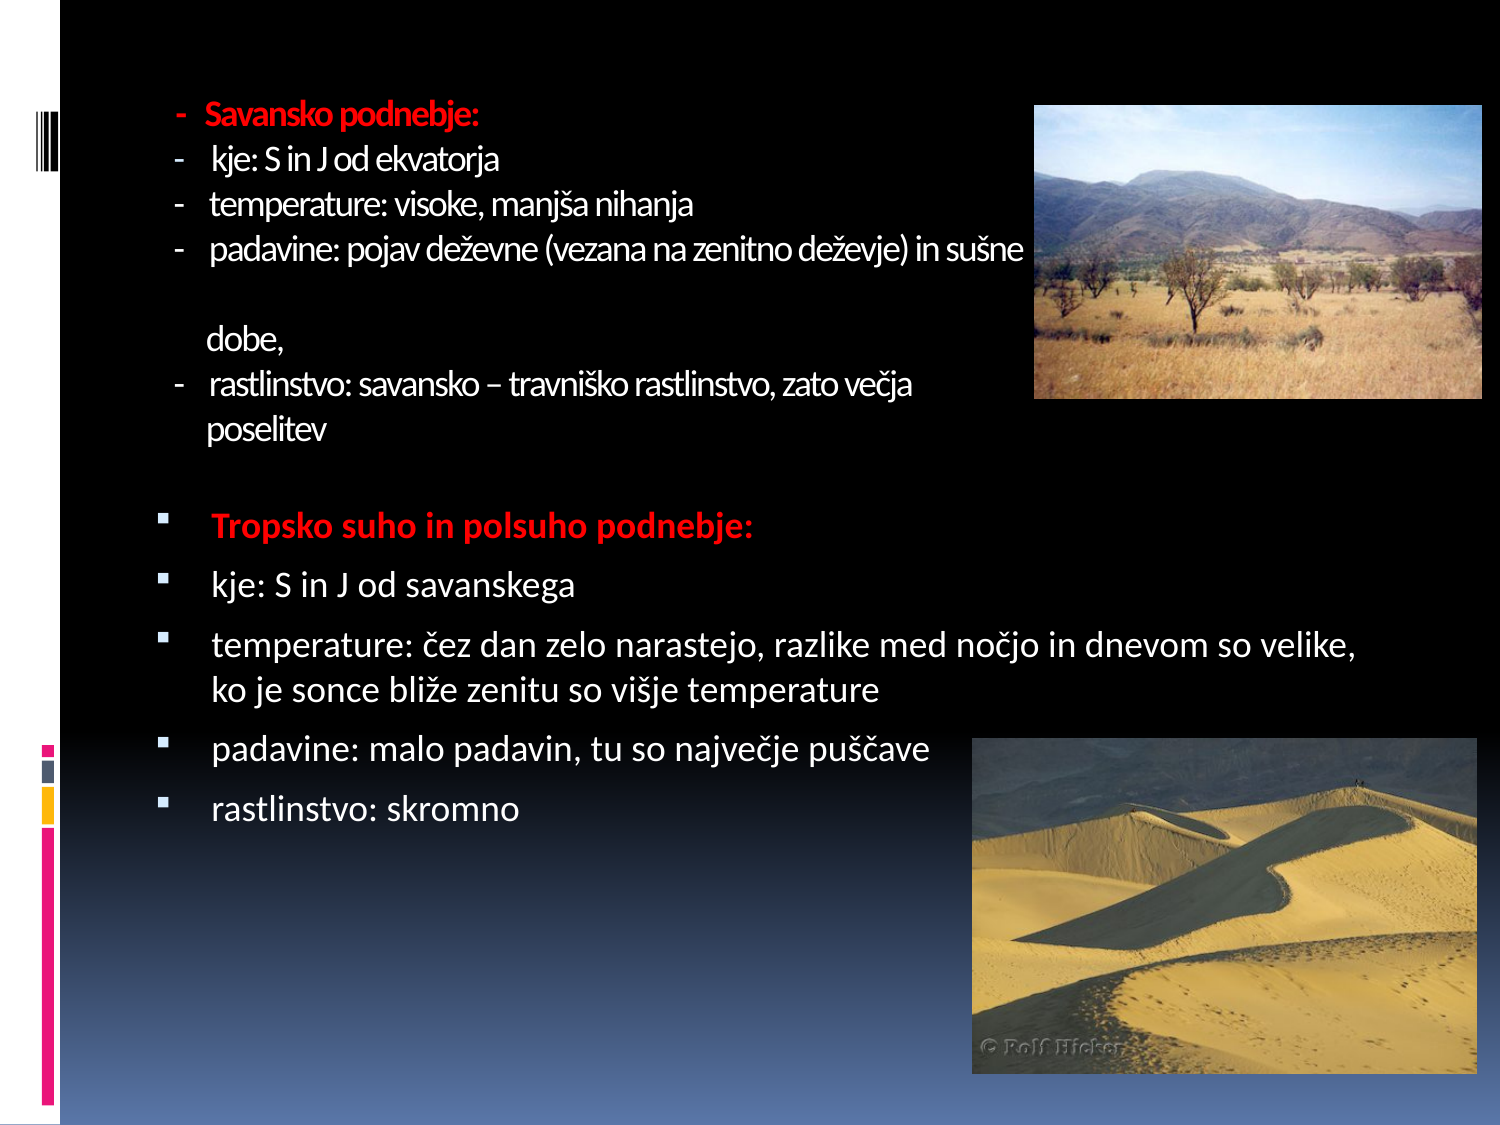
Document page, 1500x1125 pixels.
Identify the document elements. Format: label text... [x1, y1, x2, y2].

picture [972, 738, 1477, 1074]
list Tropsko suho in polsuho podnebje: kje: S in J od savanskega temperature: čez dan zelo narastejo, razlike med nočjo in dnevom so velike, ko je sonce bliže zenitu so višje temperature padavine: malo padavin, tu so največje puščave rastlinstvo: skromno [128, 433, 1383, 1032]
title - Savansko podnebje: - kje: S in J od ekvatorja - temperature: visoke, manjša nihanja - padavine: pojav deževne (vezana na zenitno deževje) in sušne dobe, - rastlinstvo: savansko – travniško rastlinstvo, zato večja poselitev [152, 82, 1043, 411]
picture [1034, 105, 1482, 399]
